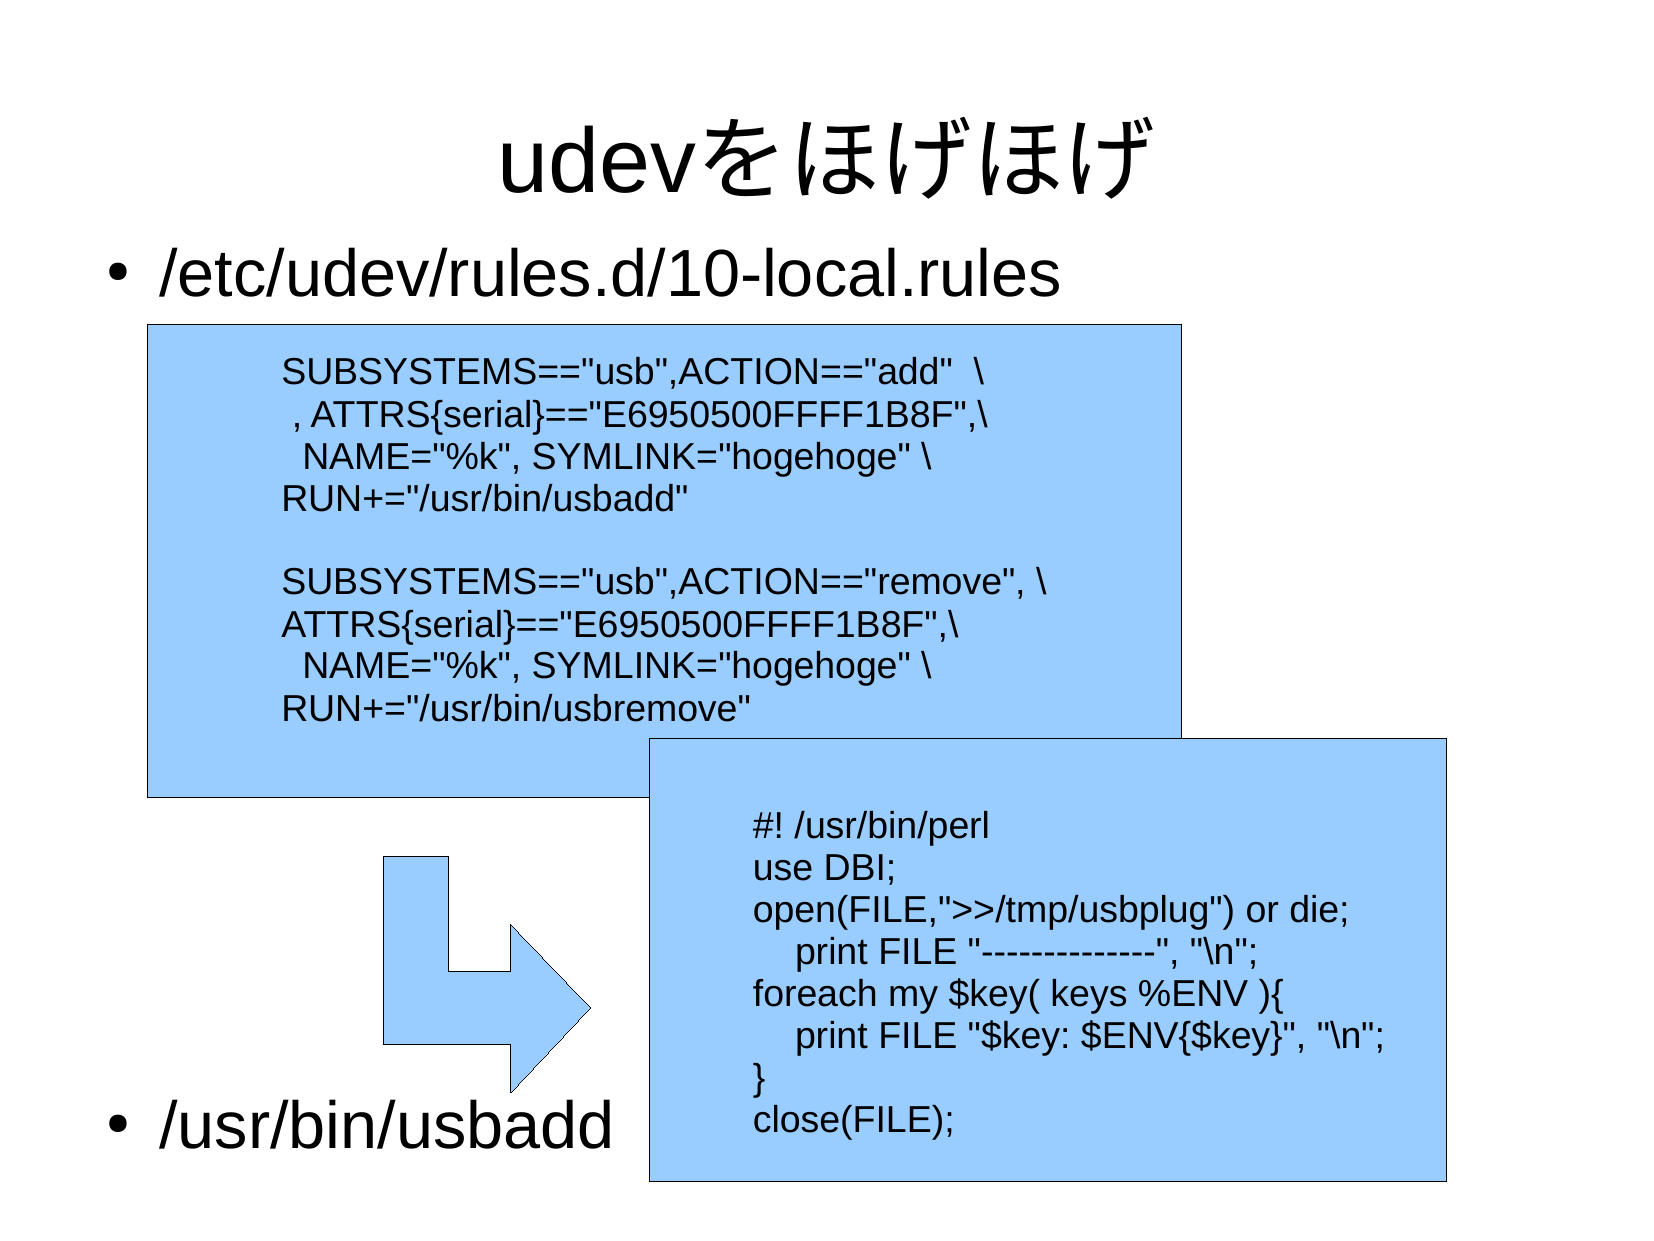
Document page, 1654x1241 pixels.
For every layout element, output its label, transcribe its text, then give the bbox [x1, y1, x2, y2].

text_box #! /usr/bin/perl use DBI; open(FILE,">>/tmp/usbplug") or die; print FILE "--------------", "\n"; foreach my $key( keys %ENV ){ print FILE "$key: $ENV{$key}", "\n"; } close(FILE); [738, 797, 1401, 1149]
title udevをほげほげ [82, 56, 1571, 250]
text_box [383, 856, 591, 1093]
text_box [649, 738, 1447, 1182]
text_box SUBSYSTEMS=="usb",ACTION=="add" \ , ATTRS{serial}=="E6950500FFFF1B8F",\ NAME="%k", SYMLINK="hogehoge" \ RUN+="/usr/bin/usbadd" SUBSYSTEMS=="usb",ACTION=="remove", \ ATTRS{serial}=="E6950500FFFF1B8F",\ NAME="%k", SYMLINK="hogehoge" \ RUN+="/usr/bin/usbremove" [147, 324, 1182, 798]
list /etc/udev/rules.d/10-local.rules /usr/bin/usbadd [88, 236, 1577, 1163]
